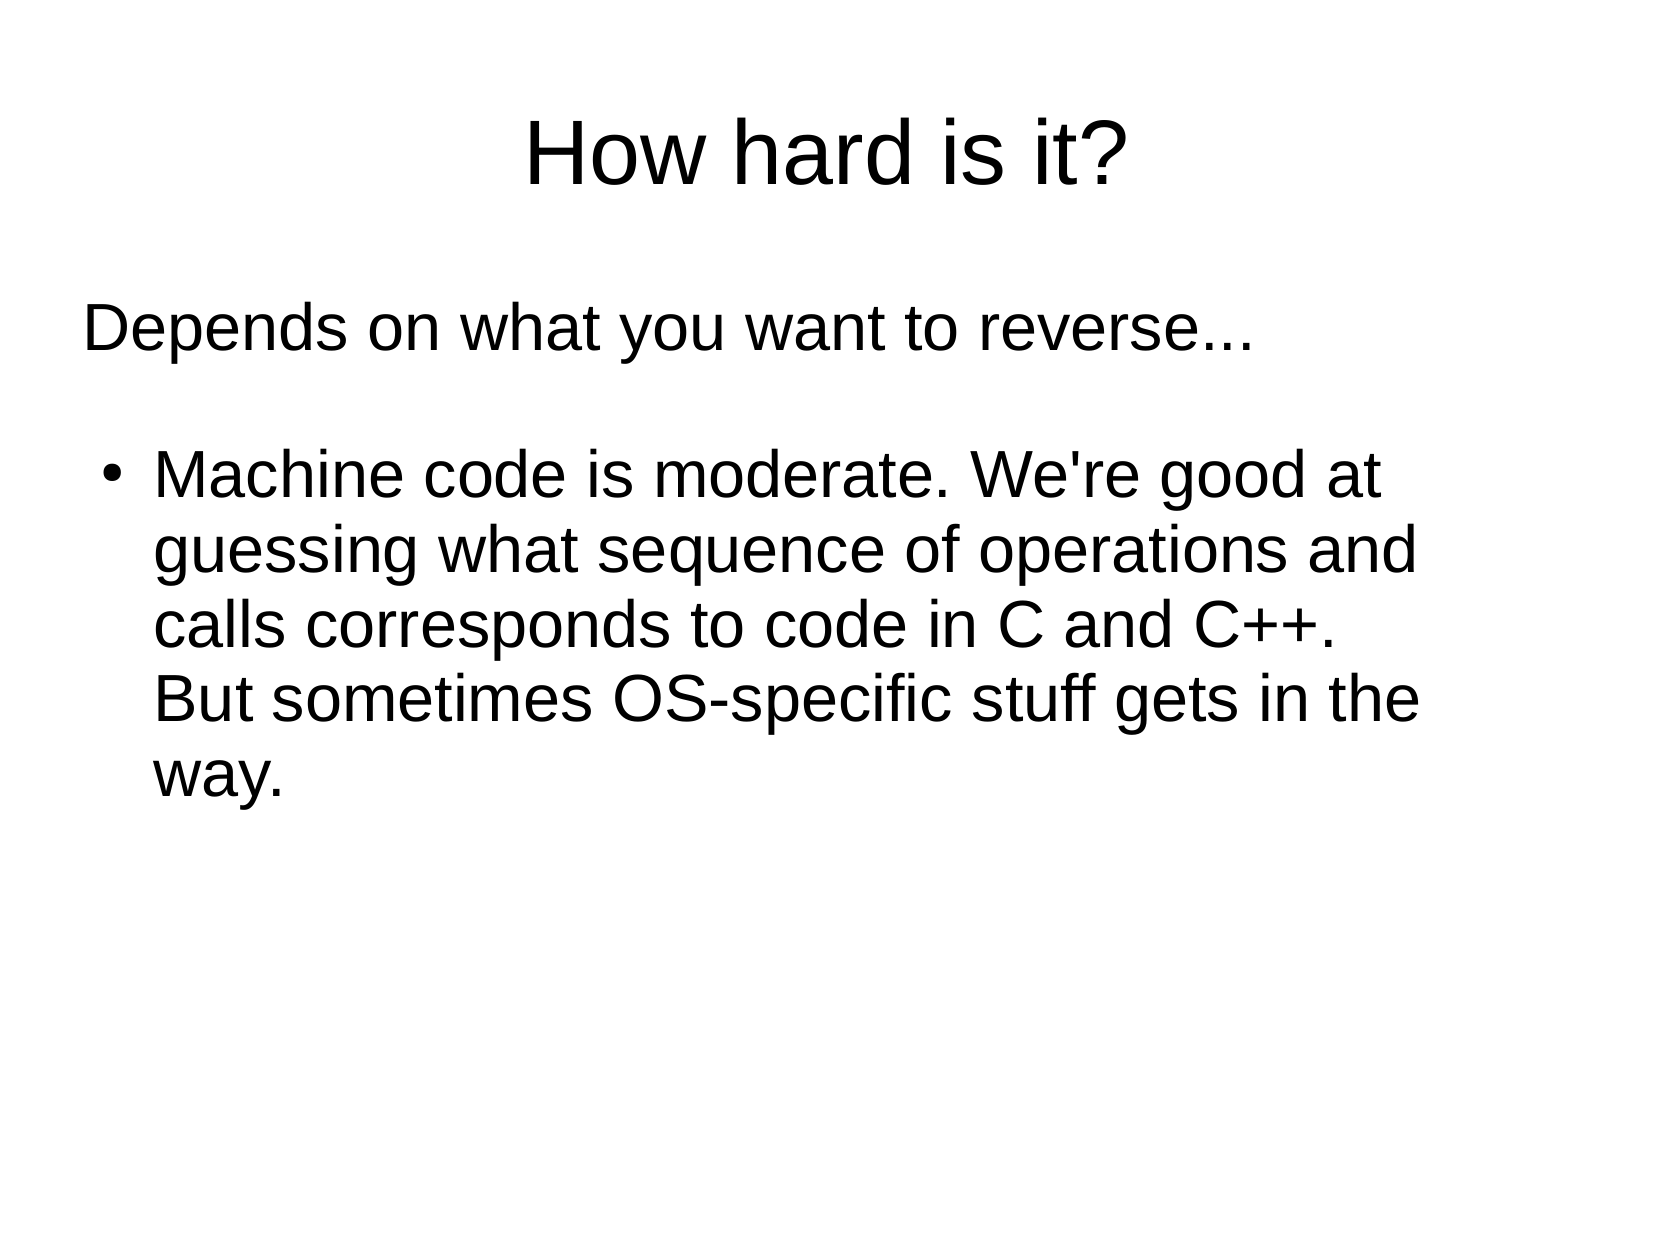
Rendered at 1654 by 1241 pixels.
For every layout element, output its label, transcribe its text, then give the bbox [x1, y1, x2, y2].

list Machine code is moderate. We're good at guessing what sequence of operations and calls corresponds to code in C and C++. But sometimes OS-specific stuff gets in the way. [82, 437, 1571, 1010]
list Depends on what you want to reverse... [82, 290, 1571, 426]
title How hard is it? [82, 49, 1571, 257]
